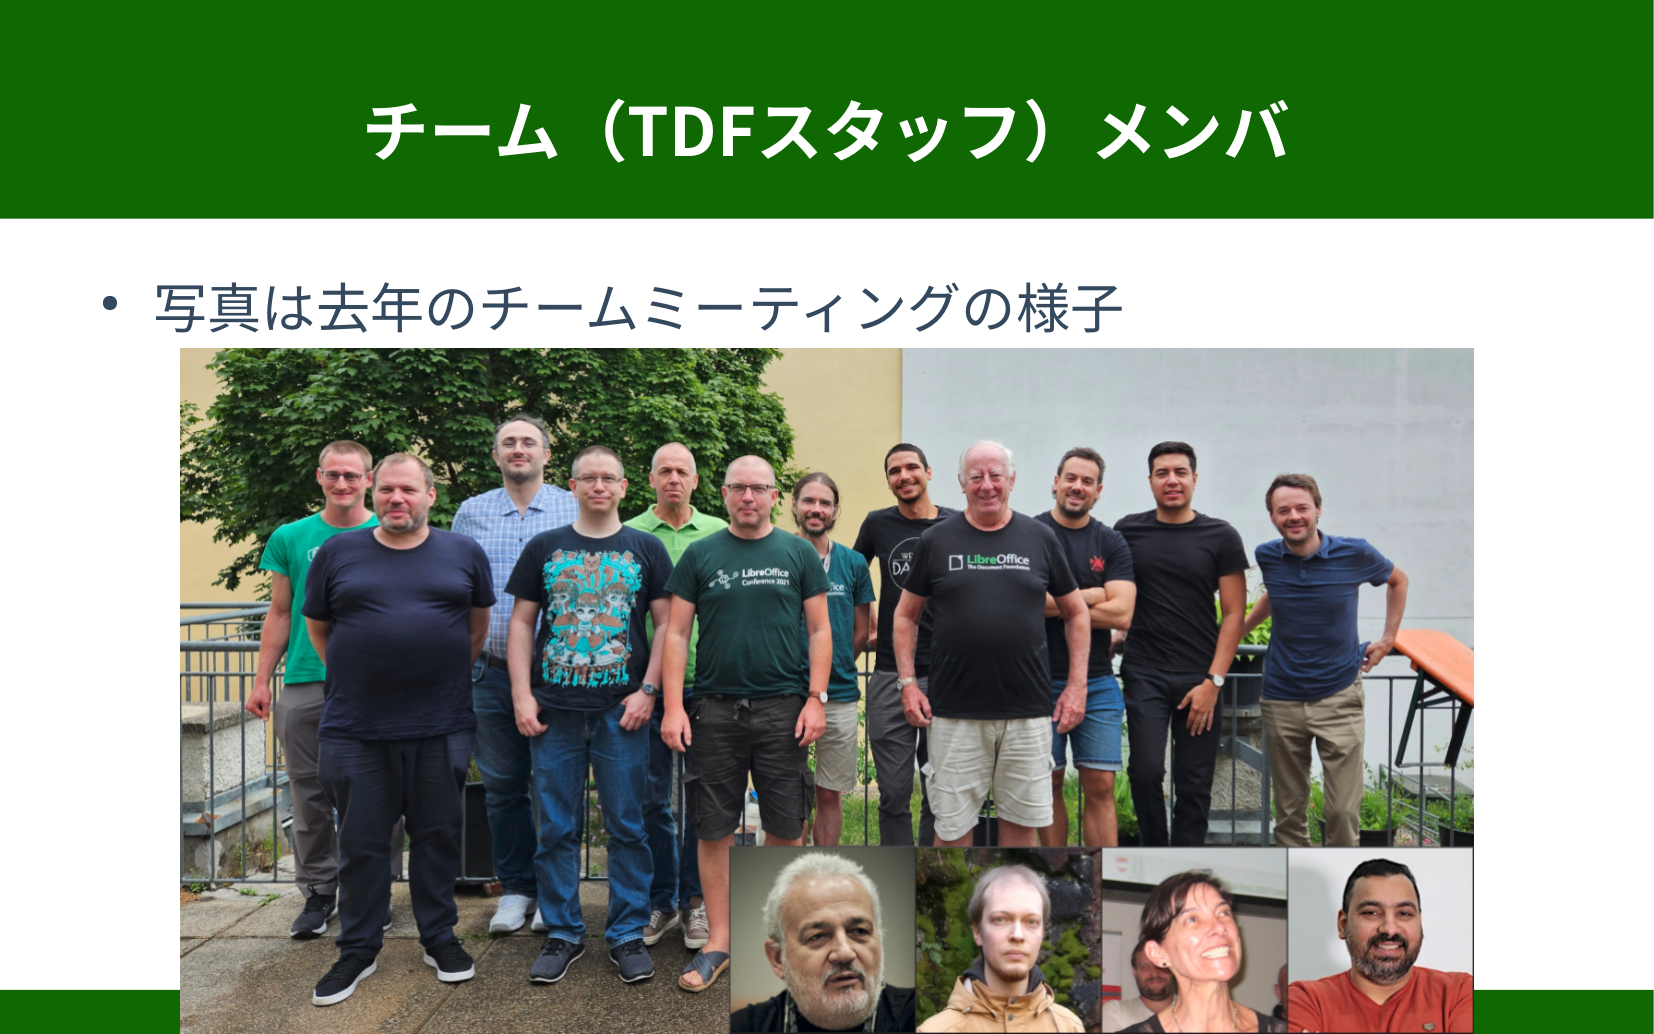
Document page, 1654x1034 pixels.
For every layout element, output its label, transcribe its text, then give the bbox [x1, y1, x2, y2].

title チーム（TDFスタッフ）メンバ [82, 41, 1571, 214]
list 写真は去年のチームミーティングの様子 [82, 265, 1571, 957]
picture [180, 348, 1474, 1034]
